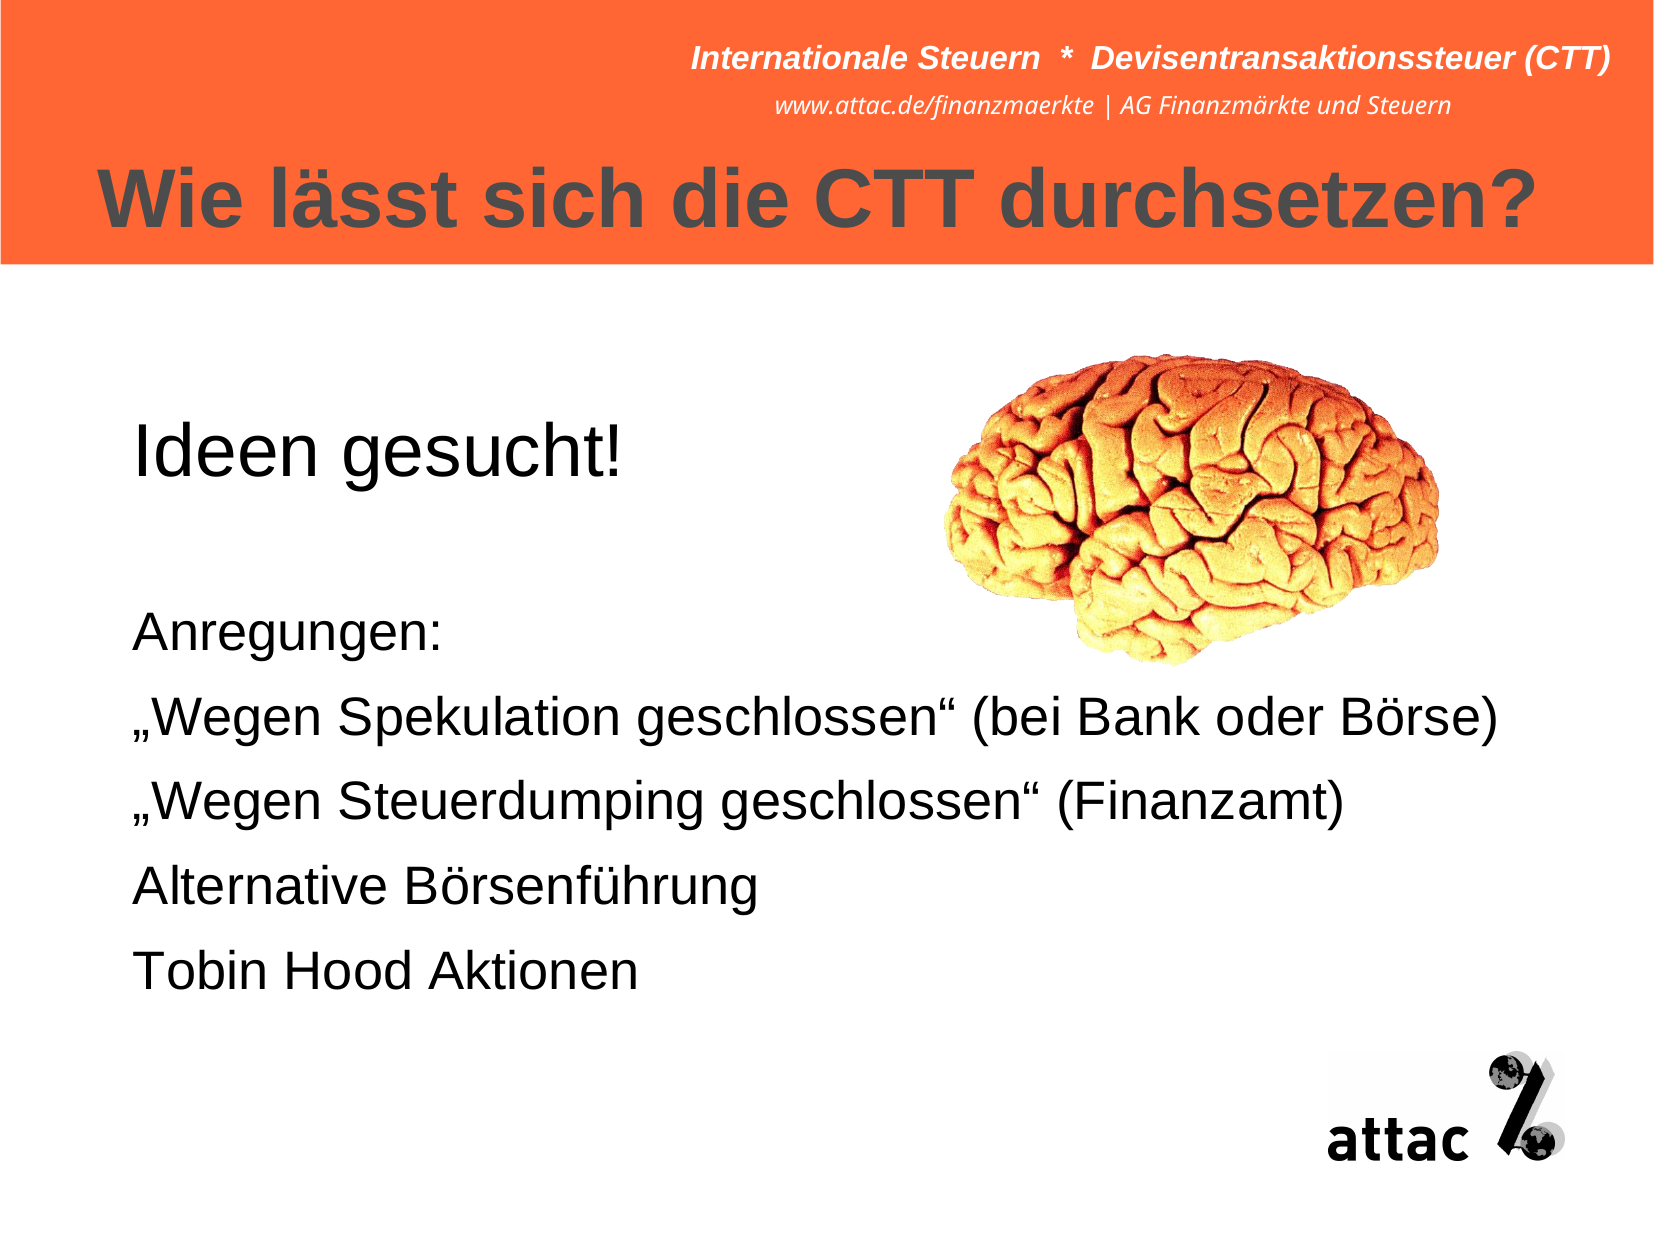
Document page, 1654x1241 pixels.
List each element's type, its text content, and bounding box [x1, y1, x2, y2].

text_box www.attac.de/finanzmaerkte | AG Finanzmärkte und Steuern [759, 76, 1534, 131]
text_box [0, 0, 1654, 265]
text_box Internationale Steuern * Devisentransaktionssteuer (CTT) [407, 41, 1654, 77]
picture [1328, 1120, 1565, 1161]
picture [944, 354, 1447, 669]
text_box Ideen gesucht! Anregungen: „Wegen Spekulation geschlossen“ (bei Bank oder Börse) „Wegen Steuerdumping geschlossen“ (Finanzamt) Alternative Börsenführung Tobin Hood Aktionen [118, 283, 1566, 1120]
text_box Wie lässt sich die CTT durchsetzen? [82, 159, 1565, 295]
